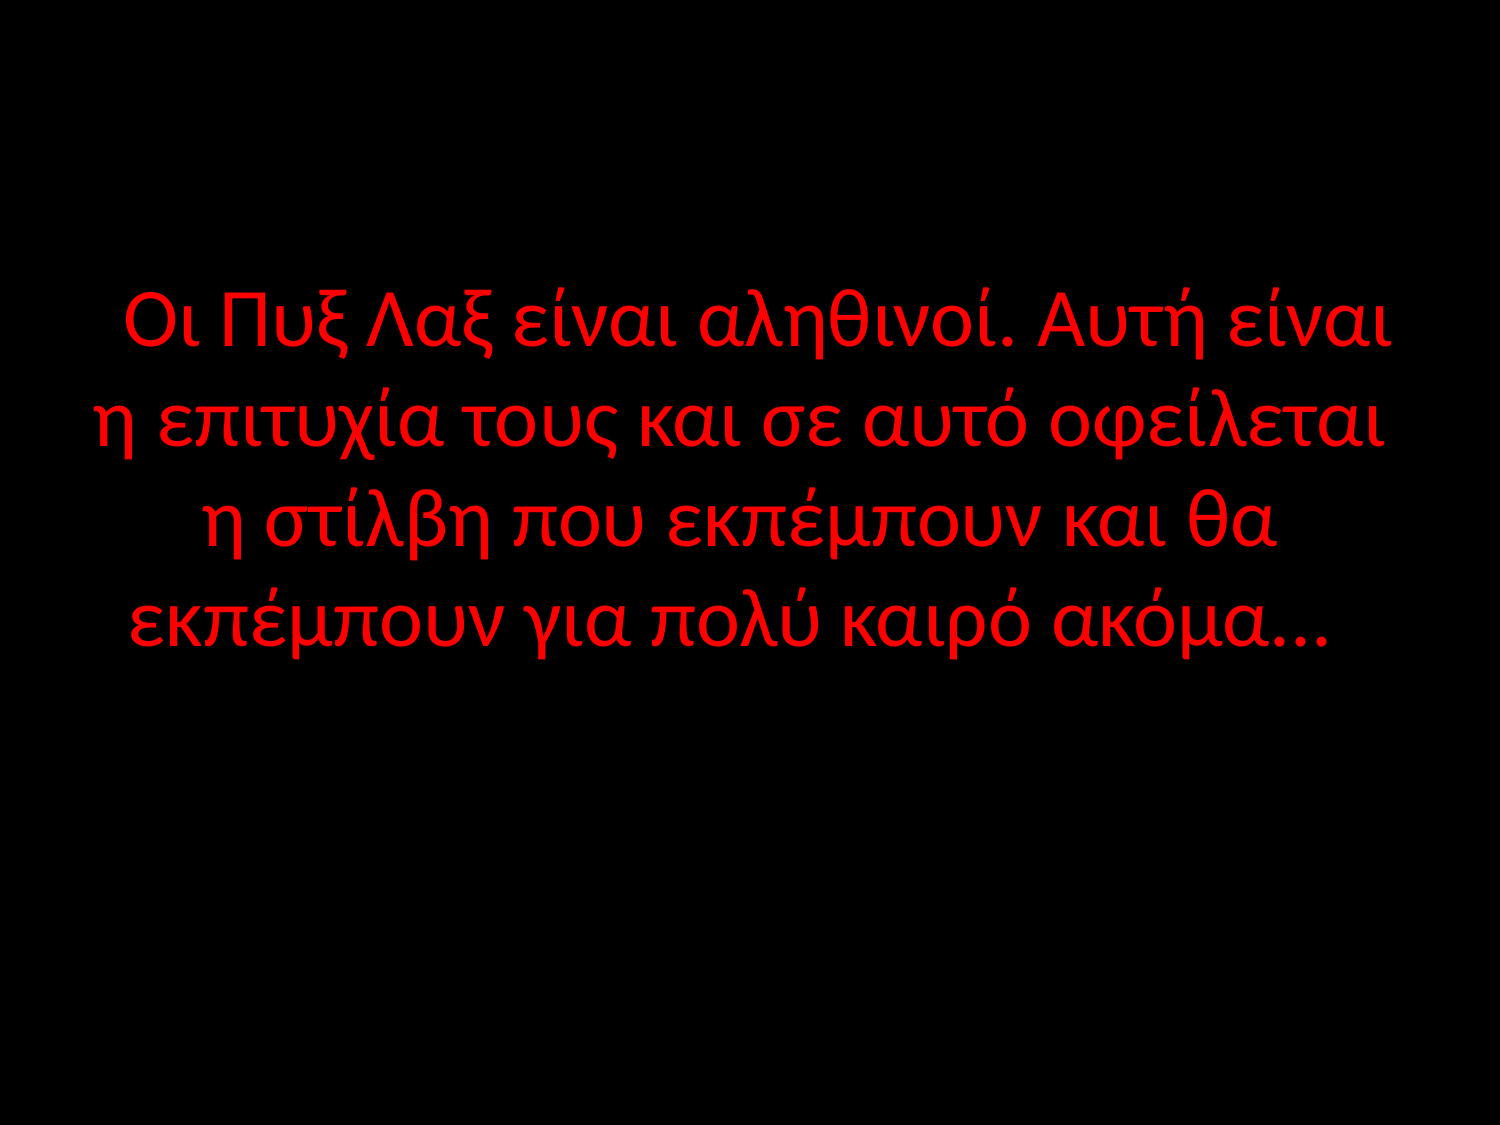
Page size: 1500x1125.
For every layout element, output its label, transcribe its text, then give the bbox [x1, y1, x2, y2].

title Οι Πυξ Λαξ είναι αληθινοί. Αυτή είναι η επιτυχία τους και σε αυτό οφείλεται η στίλβη που εκπέμπουν και θα εκπέμπουν για πολύ καιρό ακόμα... [64, 255, 1415, 823]
